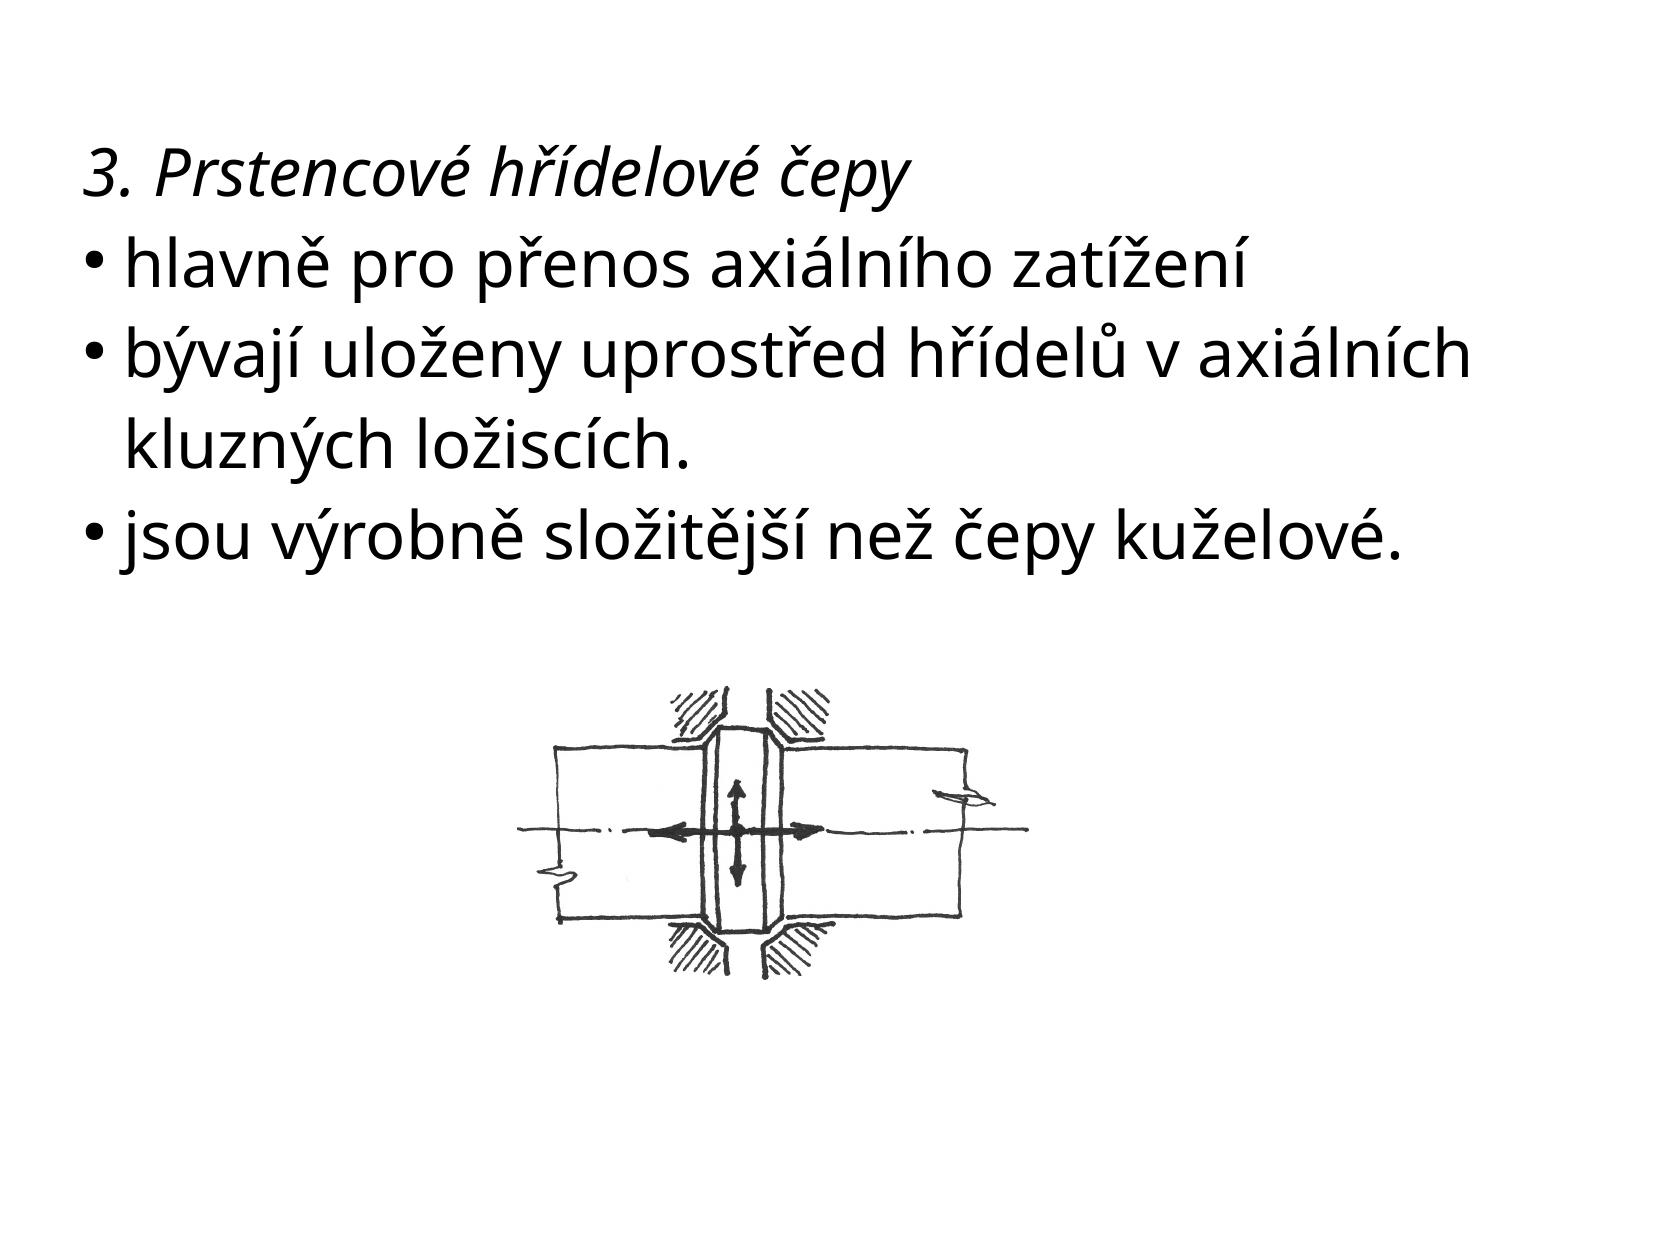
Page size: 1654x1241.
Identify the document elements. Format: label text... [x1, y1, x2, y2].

picture [517, 671, 1063, 1004]
subtitle 3. Prstencové hřídelové čepy hlavně pro přenos axiálního zatížení bývají uloženy uprostřed hřídelů v axiálních kluzných ložiscích. jsou výrobně složitější než čepy kuželové. [82, 56, 1571, 1102]
